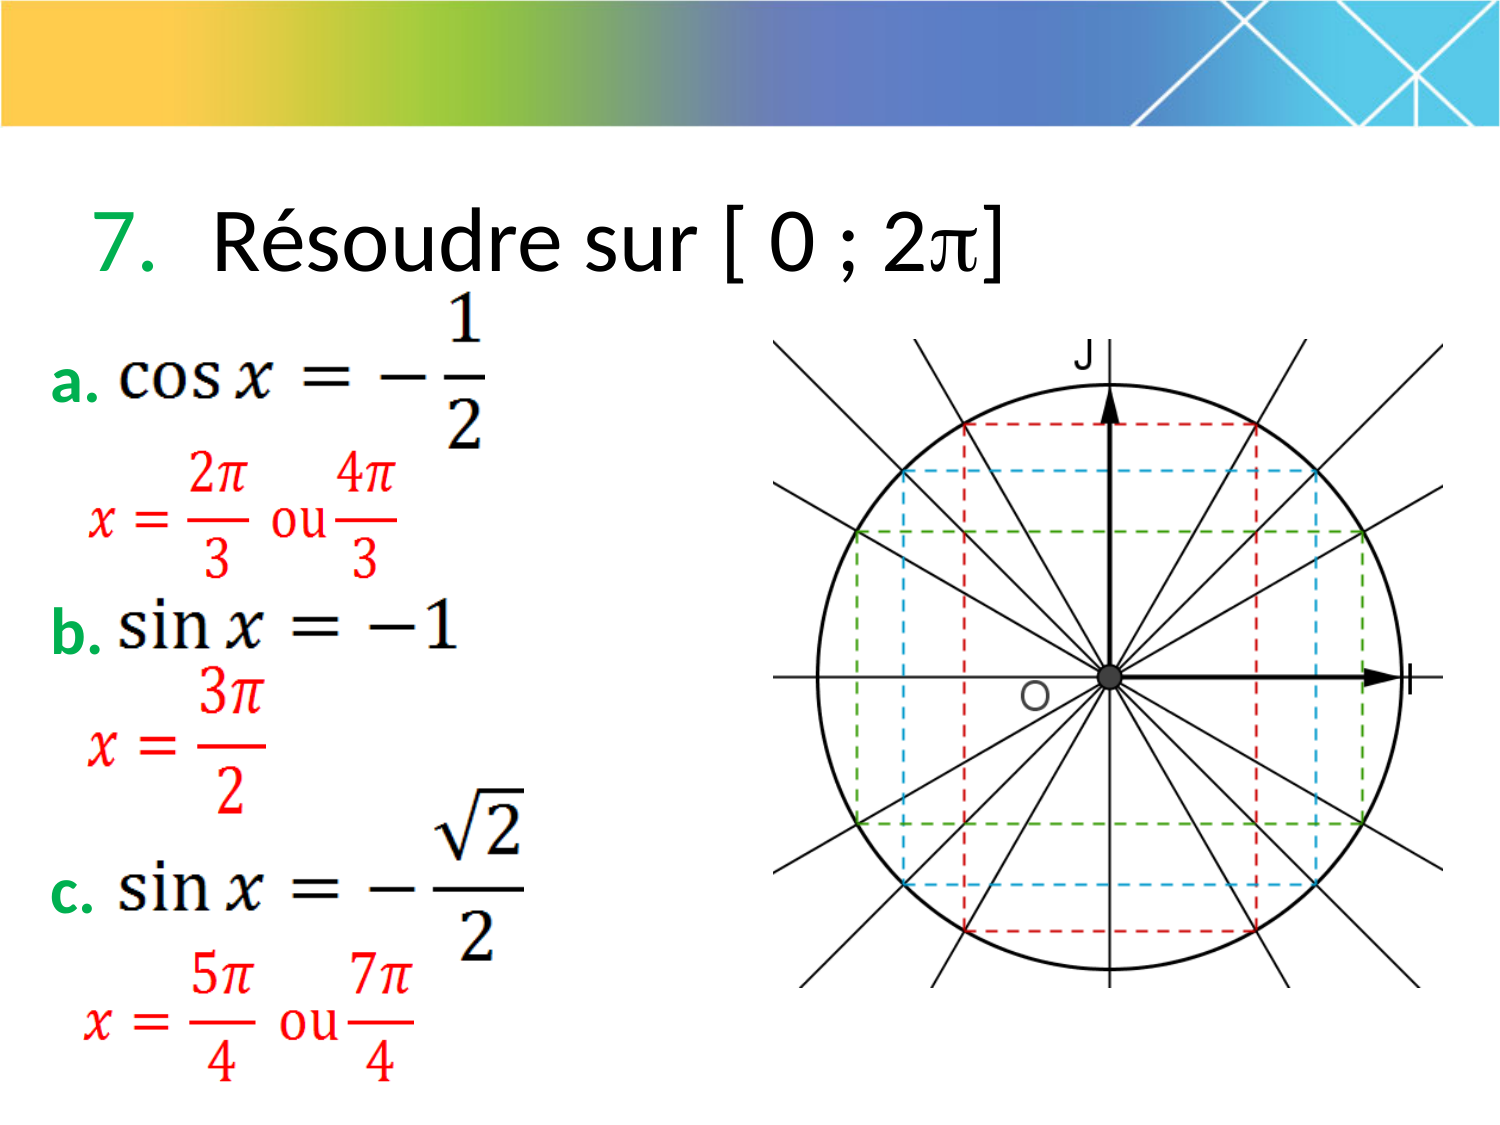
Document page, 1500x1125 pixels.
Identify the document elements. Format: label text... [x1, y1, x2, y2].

text_box a. b. c. [35, 328, 821, 1107]
picture [773, 339, 1443, 988]
title Résoudre sur [ 0 ; 2] [75, 164, 1426, 305]
picture [83, 281, 524, 1093]
picture [0, 0, 1500, 128]
